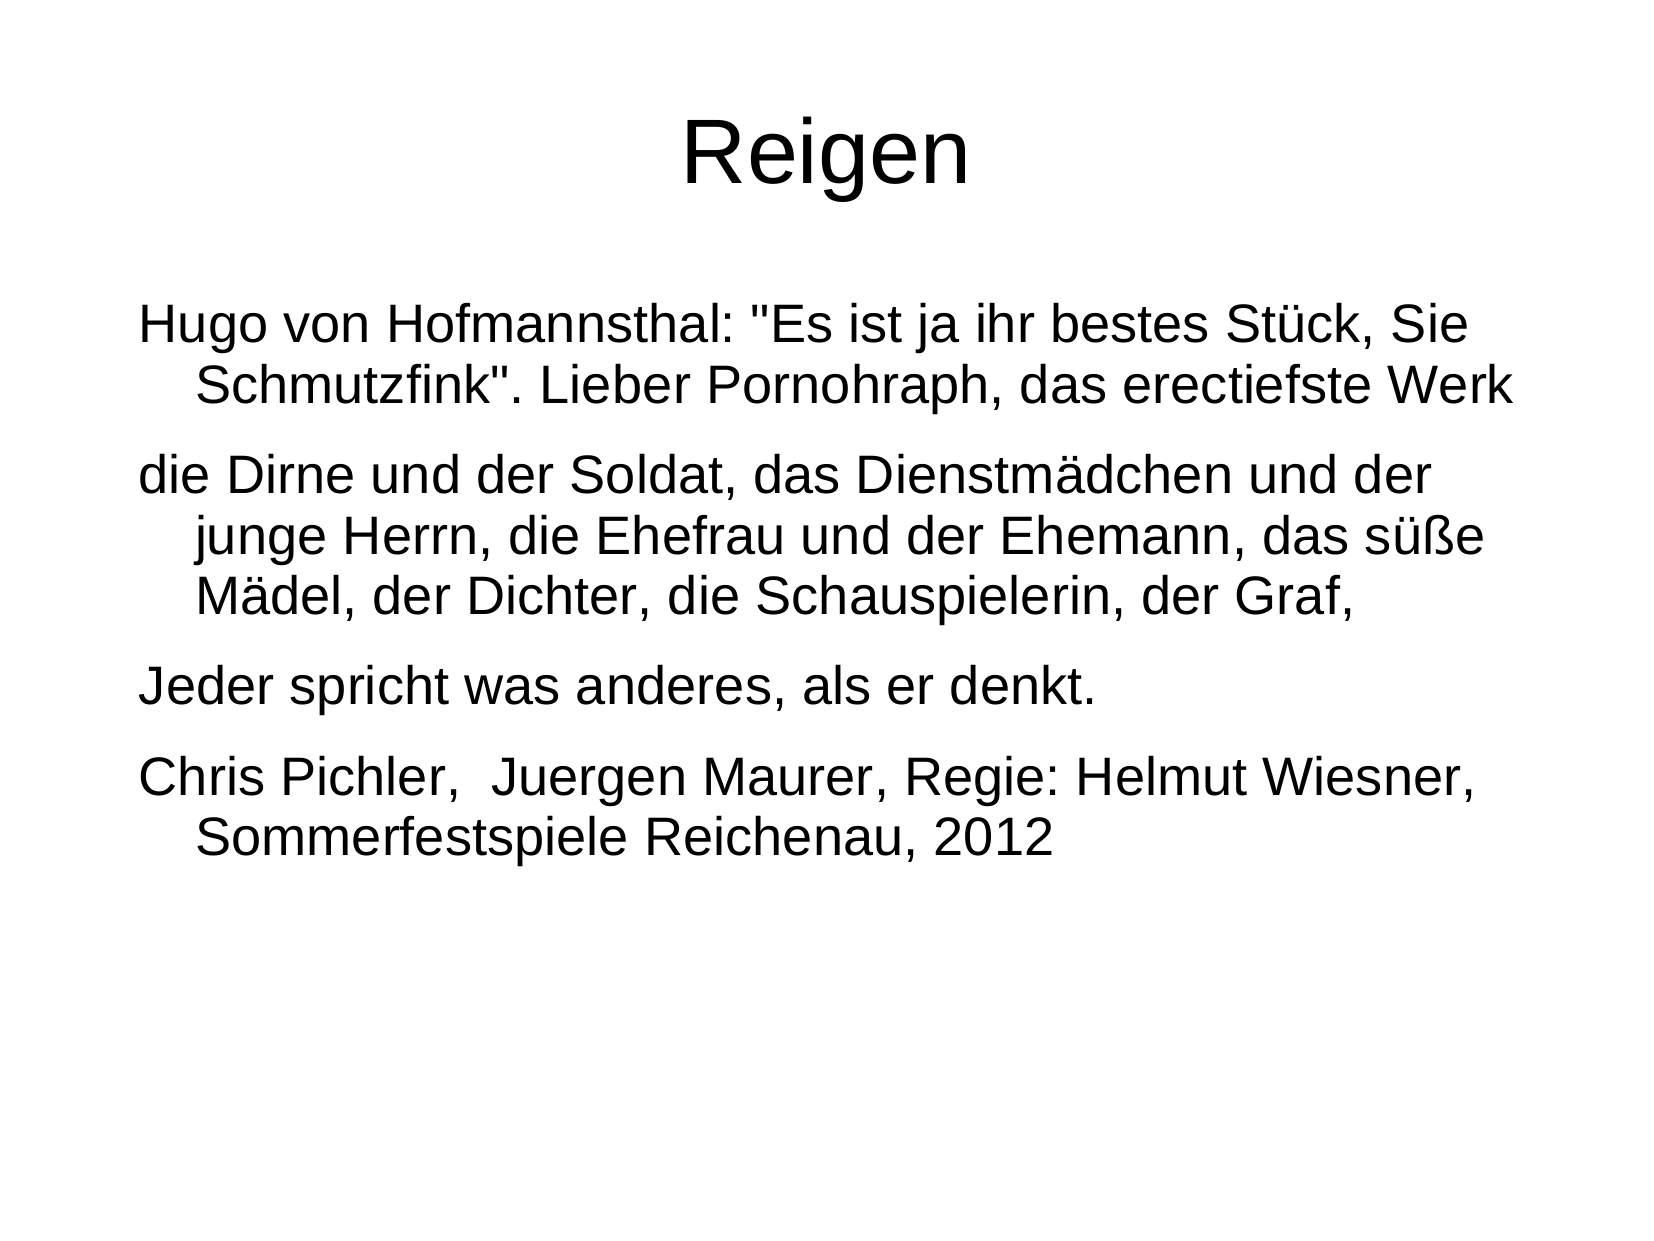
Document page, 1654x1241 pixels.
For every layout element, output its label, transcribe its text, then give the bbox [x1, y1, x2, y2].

list Hugo von Hofmannsthal: "Es ist ja ihr bestes Stück, Sie Schmutzfink". Lieber Pornohraph, das erectiefste Werk die Dirne und der Soldat, das Dienstmädchen und der junge Herrn, die Ehefrau und der Ehemann, das süße Mädel, der Dichter, die Schauspielerin, der Graf, Jeder spricht was anderes, als er denkt. Chris Pichler, Juergen Maurer, Regie: Helmut Wiesner, Sommerfestspiele Reichenau, 2012 [82, 290, 1571, 1108]
title Reigen [82, 49, 1571, 256]
